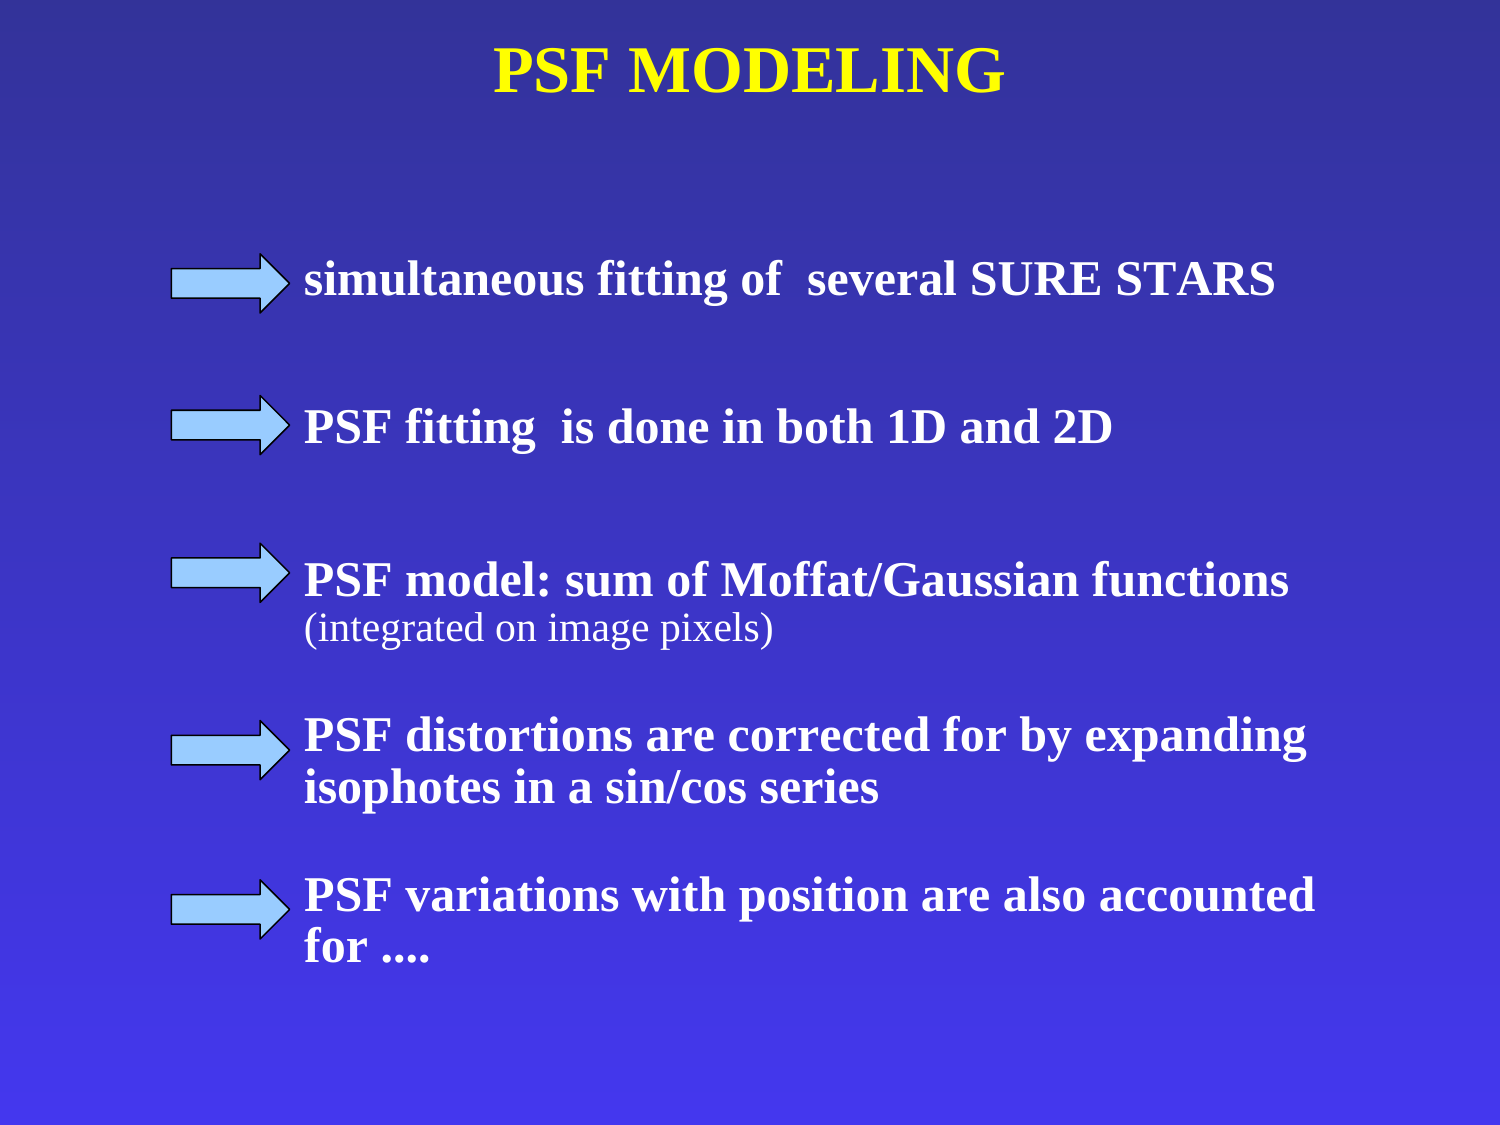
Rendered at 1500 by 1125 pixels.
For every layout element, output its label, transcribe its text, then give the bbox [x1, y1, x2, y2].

text_box PSF variations with position are also accounted for .... [289, 827, 1477, 1016]
text_box [171, 395, 290, 455]
text_box [171, 253, 290, 313]
text_box simultaneous fitting of several SURE STARS [289, 236, 1347, 325]
text_box [171, 543, 290, 603]
text_box PSF distortions are corrected for by expanding isophotes in a sin/cos series [289, 668, 1435, 827]
text_box PSF MODELING [348, 30, 1152, 114]
text_box [171, 879, 290, 940]
text_box PSF fitting is done in both 1D and 2D [289, 378, 1347, 479]
text_box [171, 720, 290, 780]
text_box PSF model: sum of Moffat/Gaussian functions (integrated on image pixels) [289, 526, 1435, 668]
